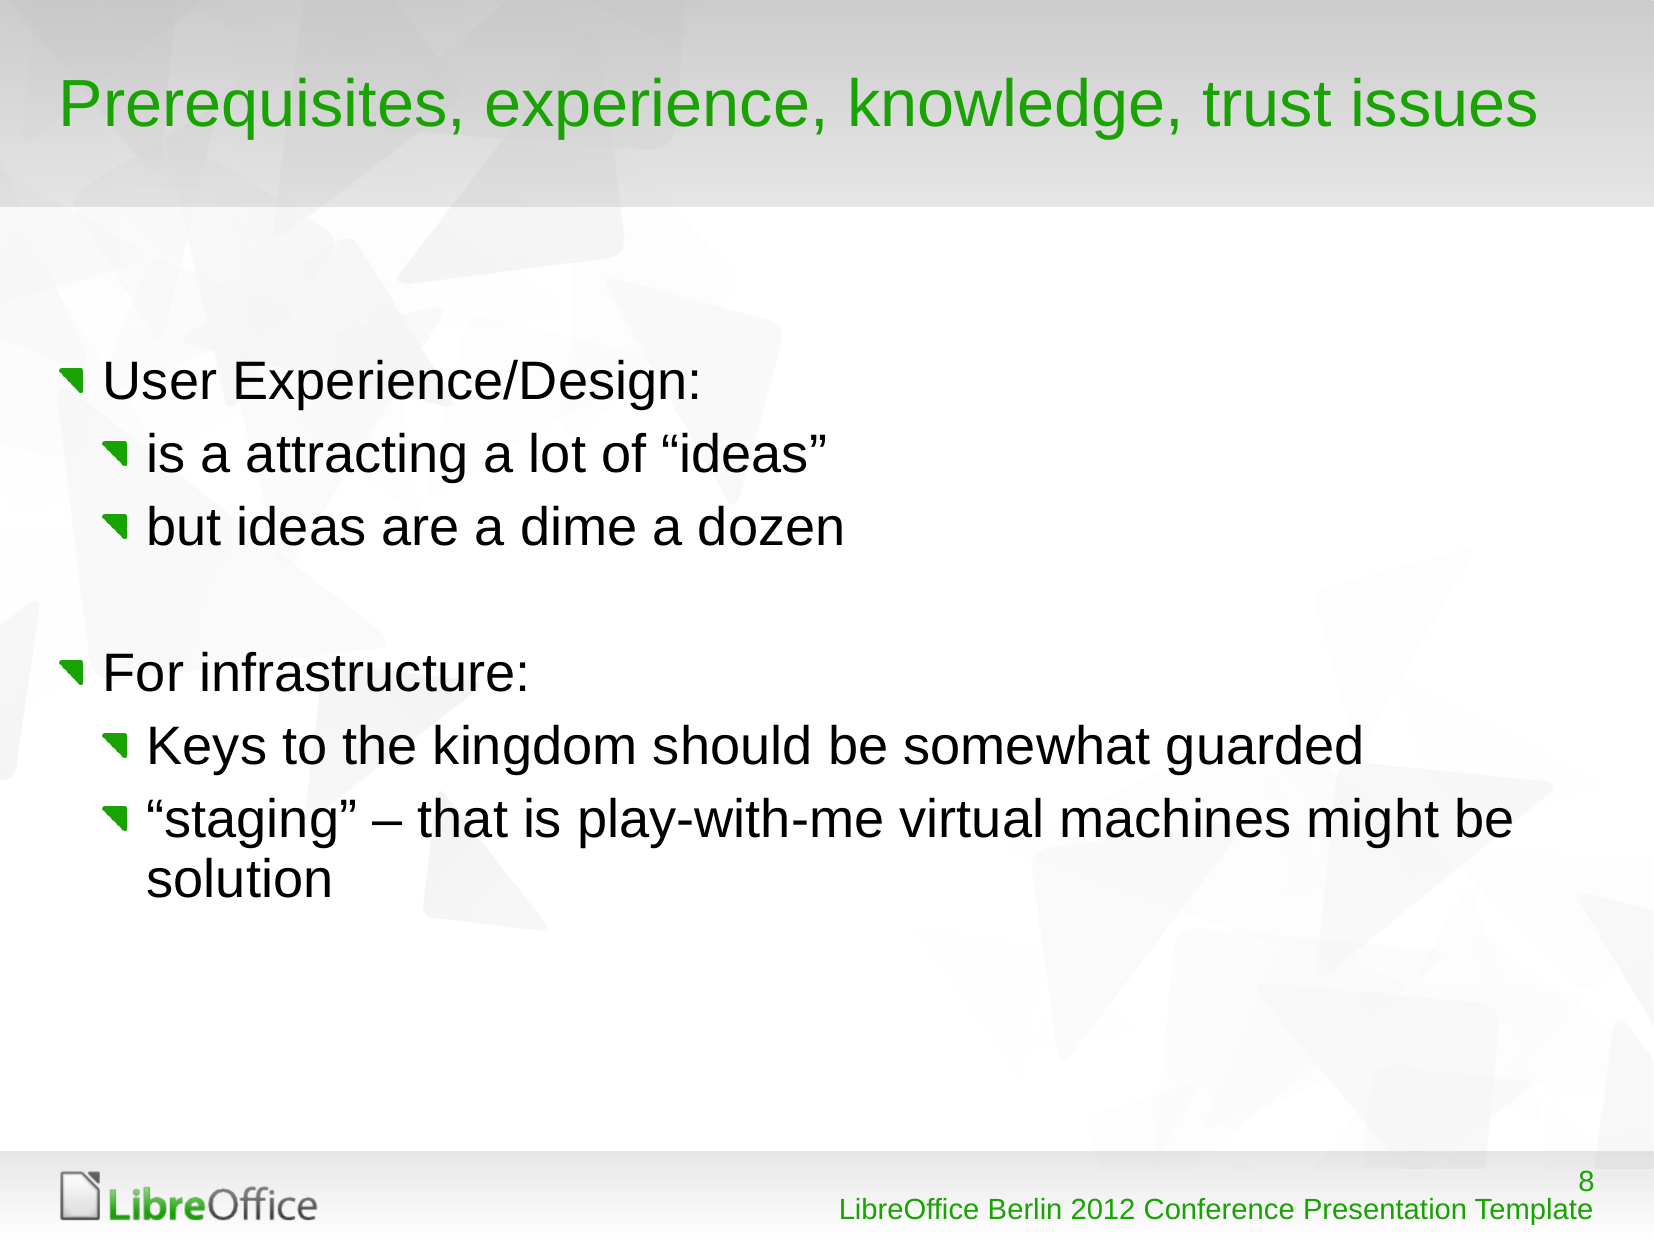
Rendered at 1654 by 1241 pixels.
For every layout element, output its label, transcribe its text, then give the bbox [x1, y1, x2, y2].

picture [915, 548, 1654, 1169]
picture [41, 1152, 337, 1240]
list User Experience/Design: is a attracting a lot of “ideas” but ideas are a dime a dozen For infrastructure: Keys to the kingdom should be somewhat guarded “staging” – that is play-with-me virtual machines might be solution [59, 277, 1595, 1126]
title Prerequisites, experience, knowledge, trust issues [59, 29, 1595, 178]
picture [0, 0, 783, 931]
